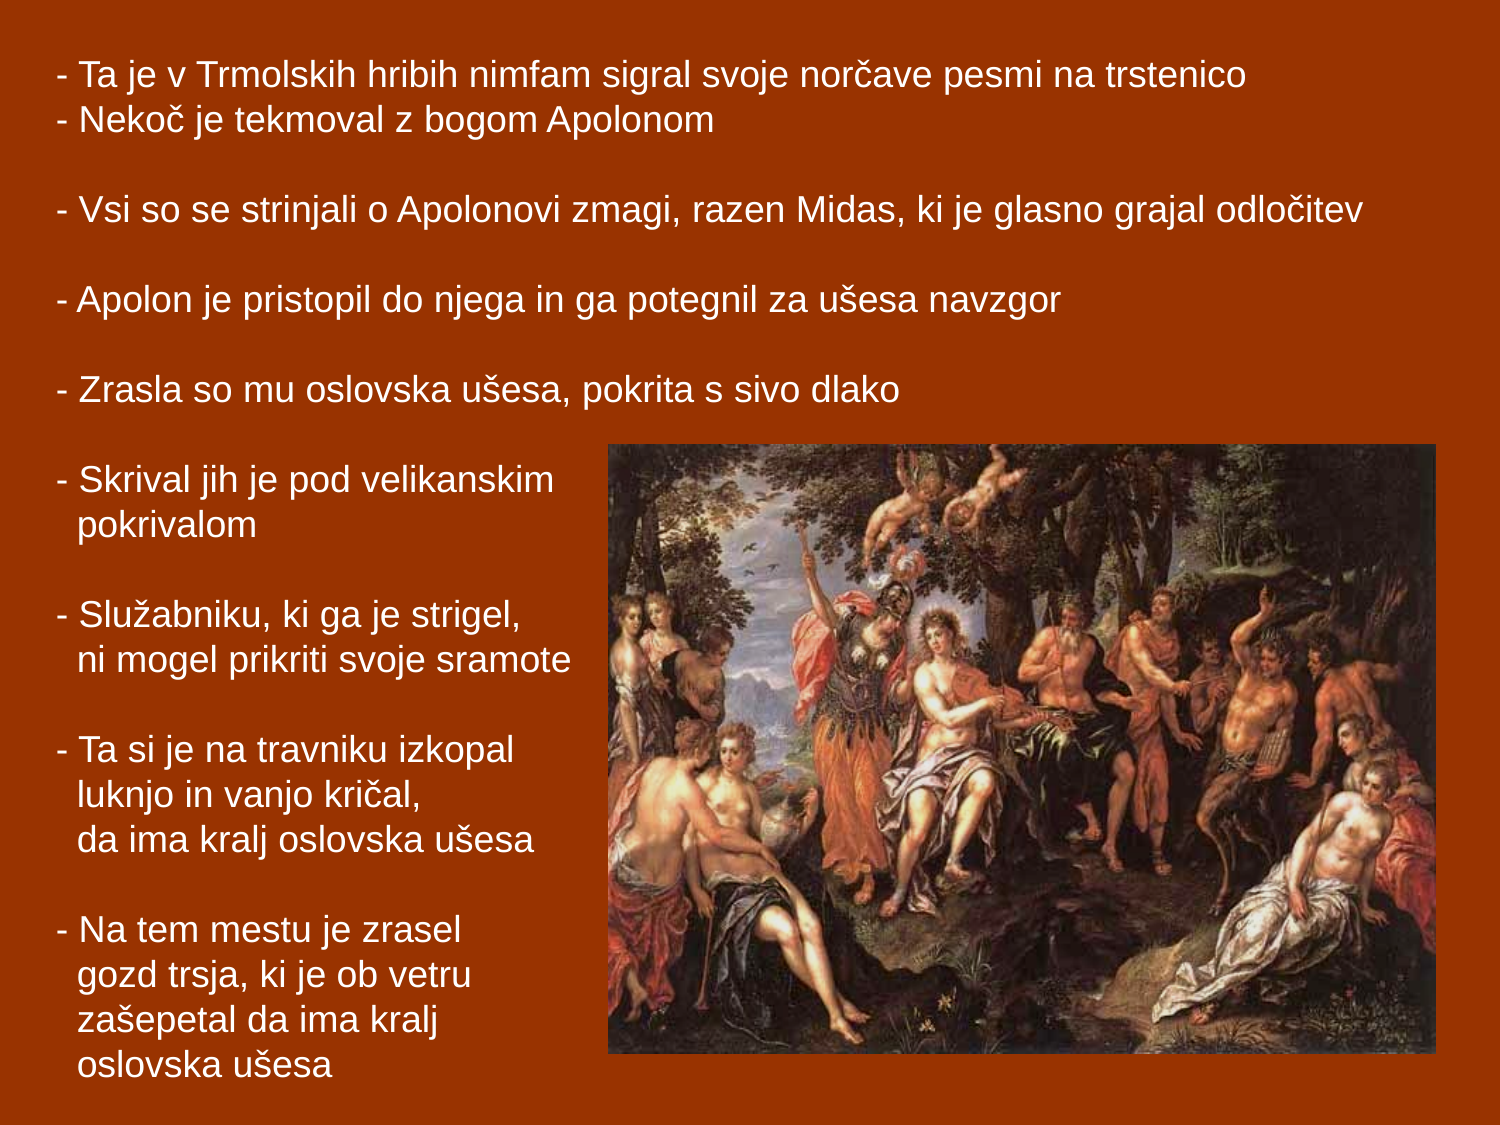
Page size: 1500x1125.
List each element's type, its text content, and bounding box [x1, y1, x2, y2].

text_box - Ta je v Trmolskih hribih nimfam sigral svoje norčave pesmi na trstenico - Nekoč je tekmoval z bogom Apolonom - Vsi so se strinjali o Apolonovi zmagi, razen Midas, ki je glasno grajal odločitev - Apolon je pristopil do njega in ga potegnil za ušesa navzgor - Zrasla so mu oslovska ušesa, pokrita s sivo dlako - Skrival jih je pod velikanskim pokrivalom - Služabniku, ki ga je strigel, ni mogel prikriti svoje sramote - Ta si je na travniku izkopal luknjo in vanjo kričal, da ima kralj oslovska ušesa - Na tem mestu je zrasel gozd trsja, ki je ob vetru zašepetal da ima kralj oslovska ušesa [41, 42, 1388, 1093]
picture [608, 444, 1436, 1054]
